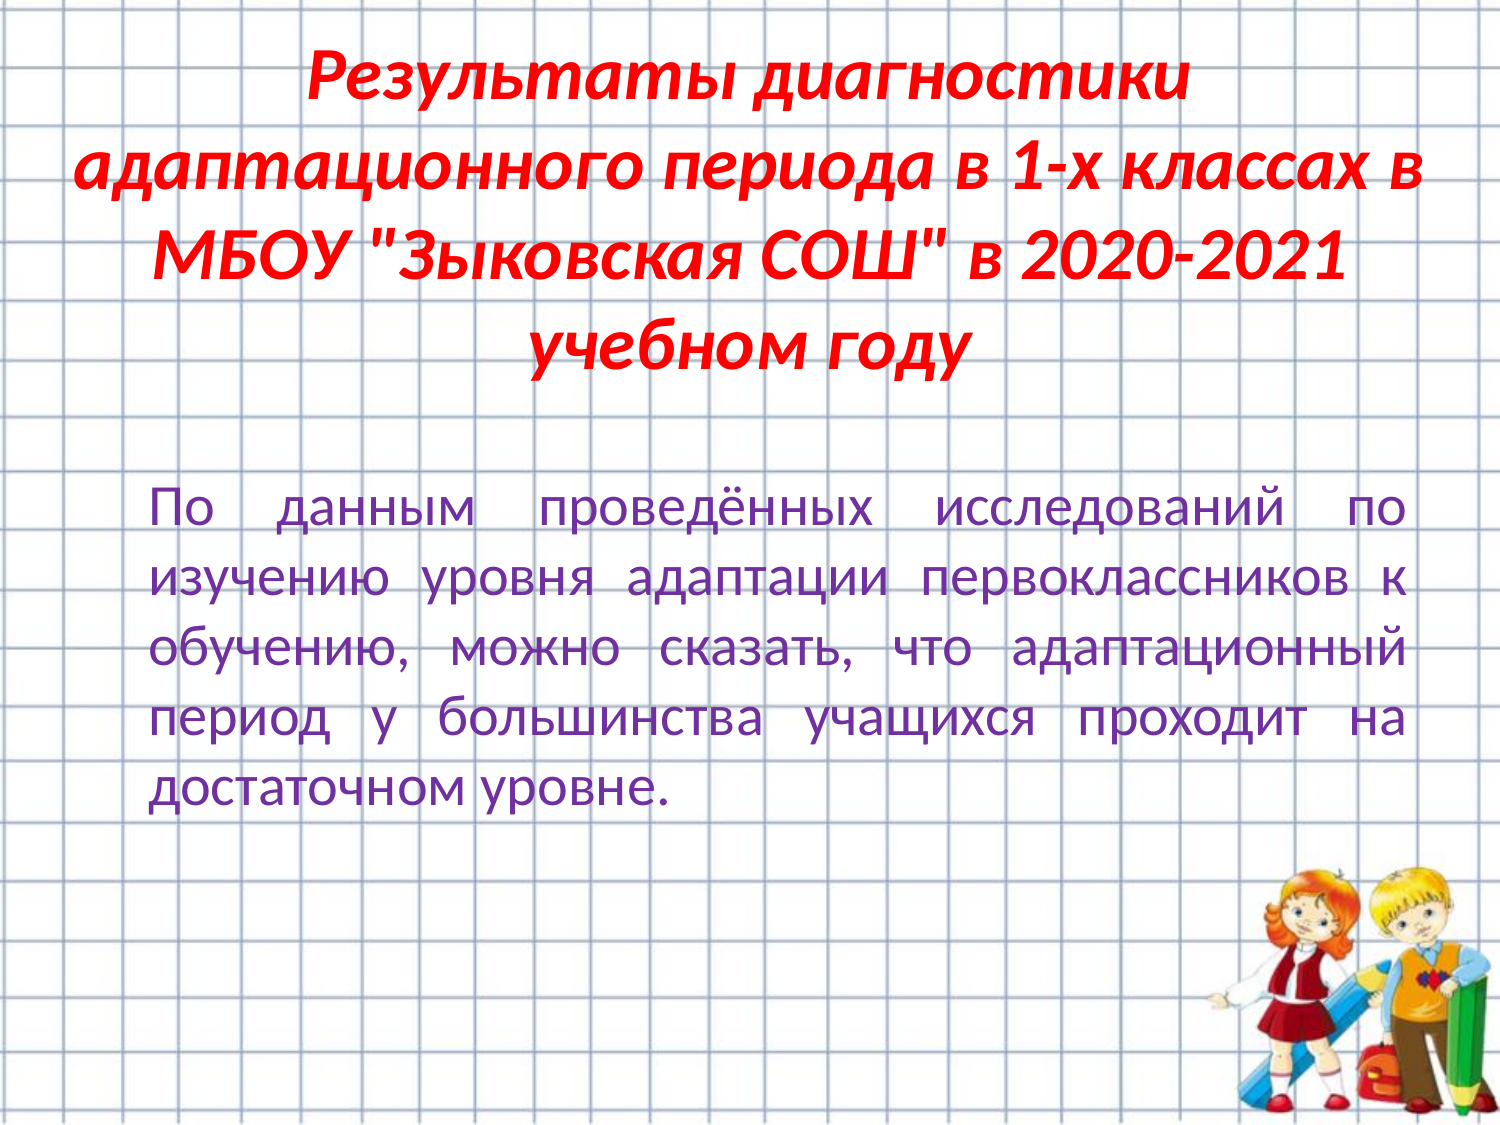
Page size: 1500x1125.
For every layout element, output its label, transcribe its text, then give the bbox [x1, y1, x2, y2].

title Результаты диагностики адаптационного периода в 1-х классах в МБОУ "Зыковская СОШ" в 2020-2021 учебном году [38, 0, 1462, 319]
picture [0, 0, 1500, 1125]
list По данным проведённых исследований по изучению уровня адаптации первоклассников к обучению, можно сказать, что адаптационный период у большинства учащихся проходит на достаточном уровне. [76, 319, 1424, 1094]
